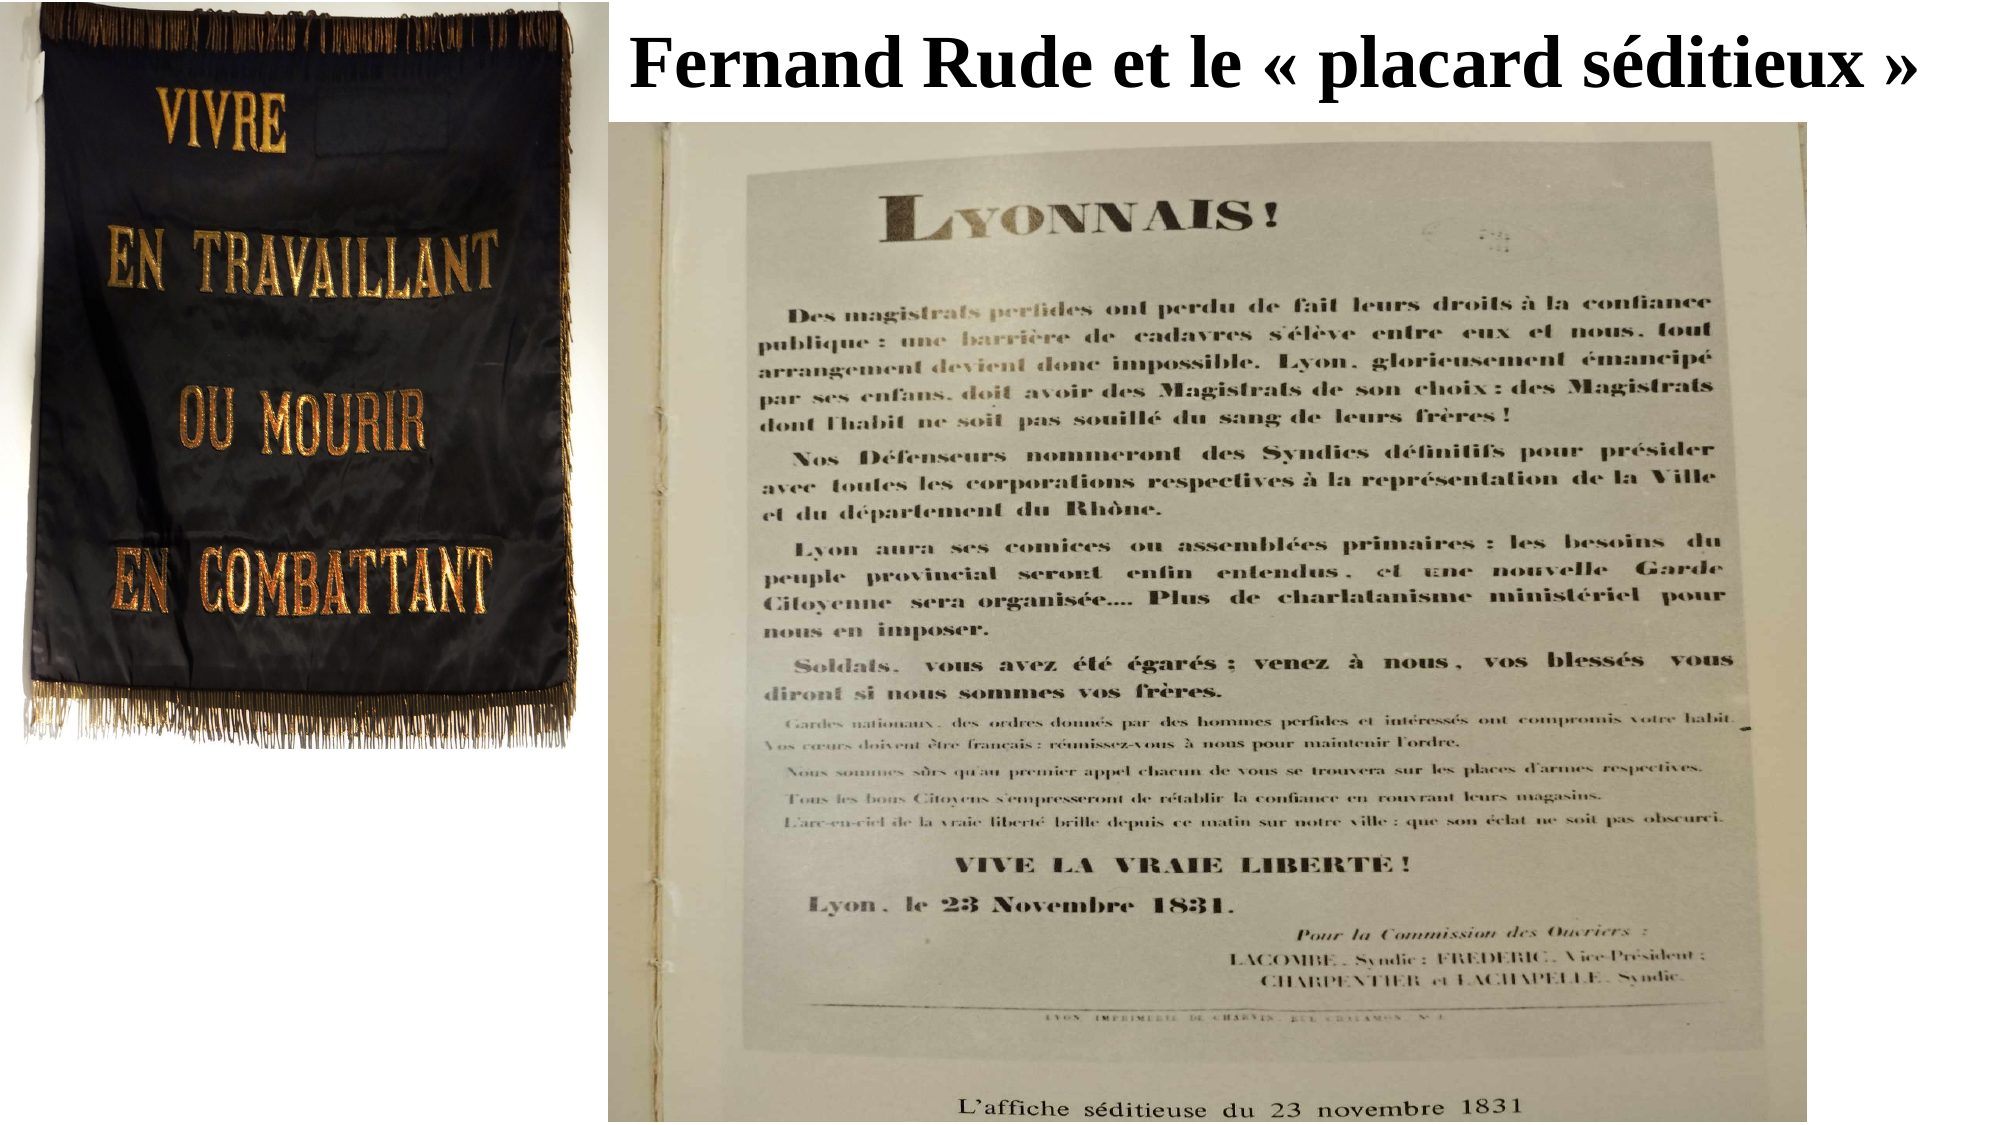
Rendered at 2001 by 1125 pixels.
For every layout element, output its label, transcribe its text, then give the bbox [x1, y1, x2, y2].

title Fernand Rude et le « placard séditieux » [609, 3, 2000, 124]
picture [0, 3, 1807, 1122]
